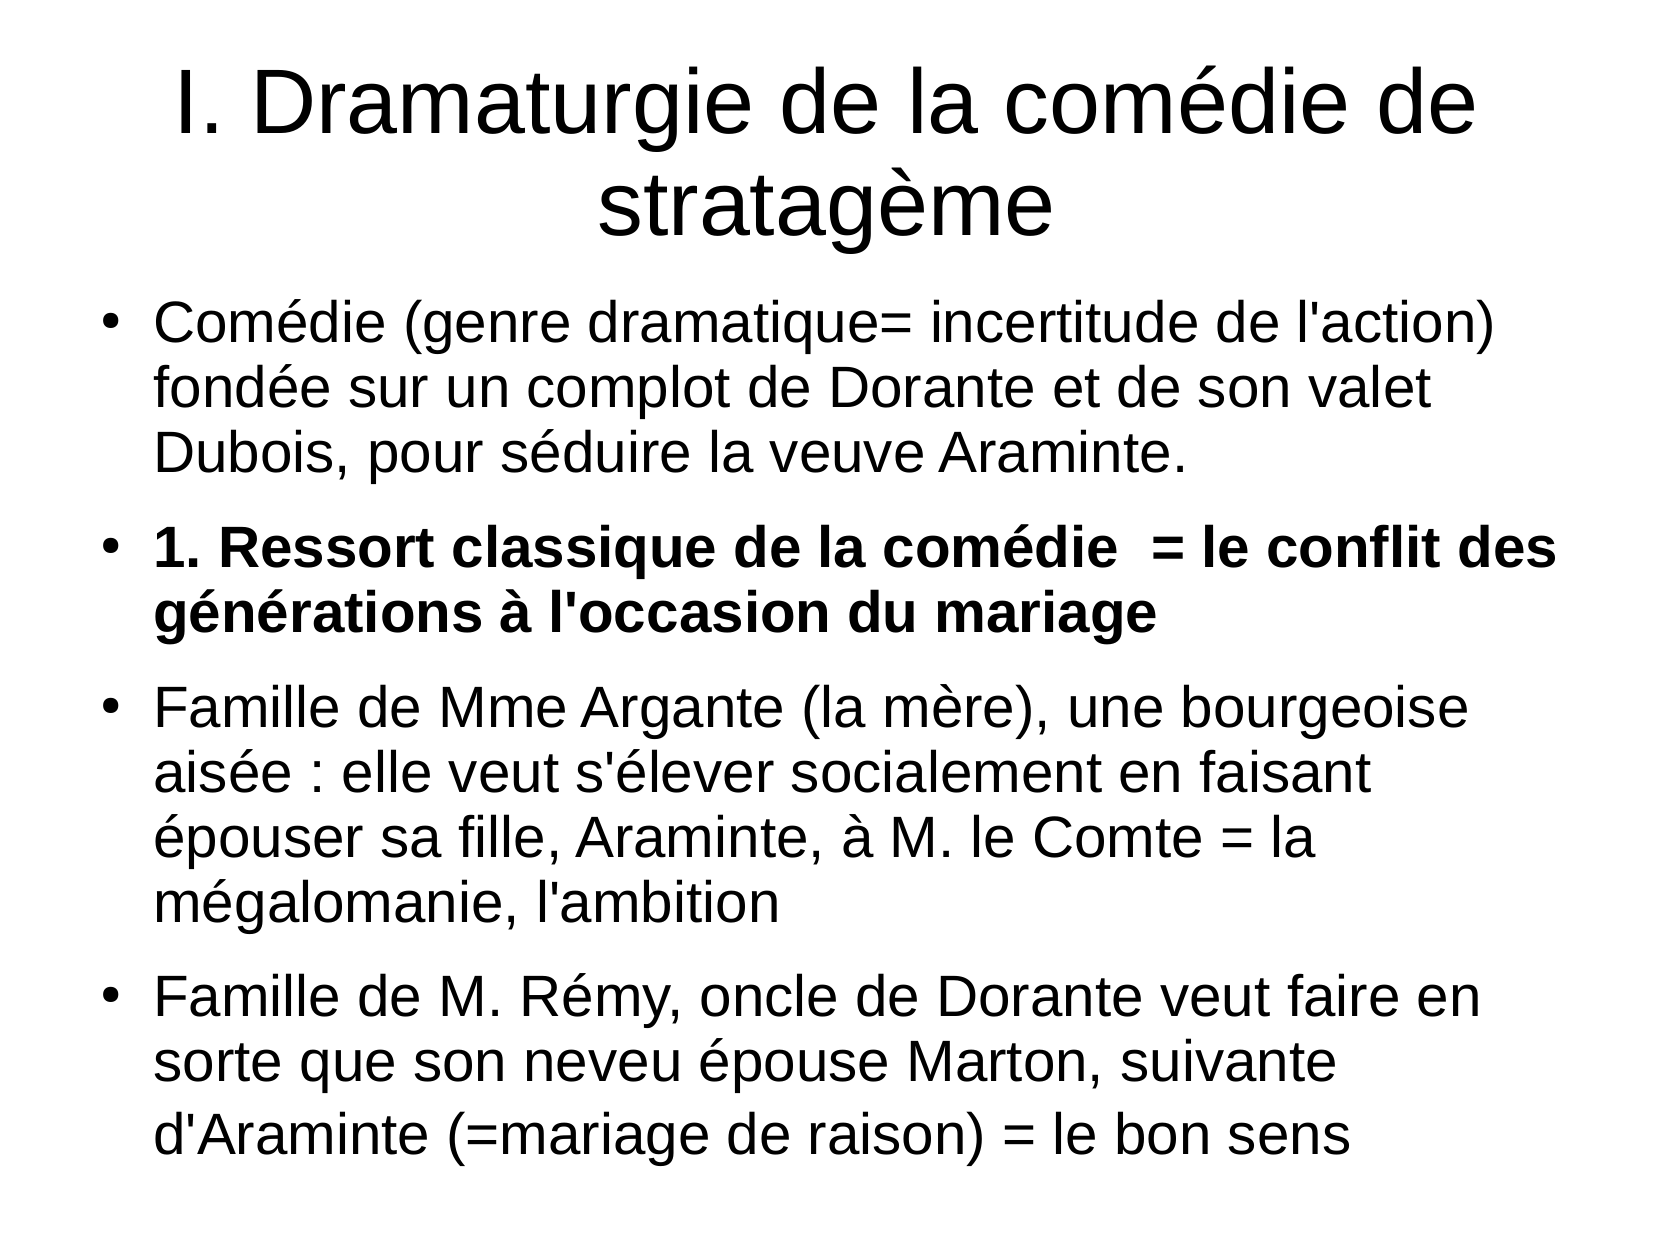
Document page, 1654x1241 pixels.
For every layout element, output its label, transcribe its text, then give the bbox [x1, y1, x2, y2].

list Comédie (genre dramatique= incertitude de l'action) fondée sur un complot de Dorante et de son valet Dubois, pour séduire la veuve Araminte. 1. Ressort classique de la comédie = le conflit des générations à l'occasion du mariage Famille de Mme Argante (la mère), une bourgeoise aisée : elle veut s'élever socialement en faisant épouser sa fille, Araminte, à M. le Comte = la mégalomanie, l'ambition Famille de M. Rémy, oncle de Dorante veut faire en sorte que son neveu épouse Marton, suivante d'Araminte (=mariage de raison) = le bon sens [82, 290, 1571, 1202]
title I. Dramaturgie de la comédie de stratagème [82, 49, 1571, 257]
